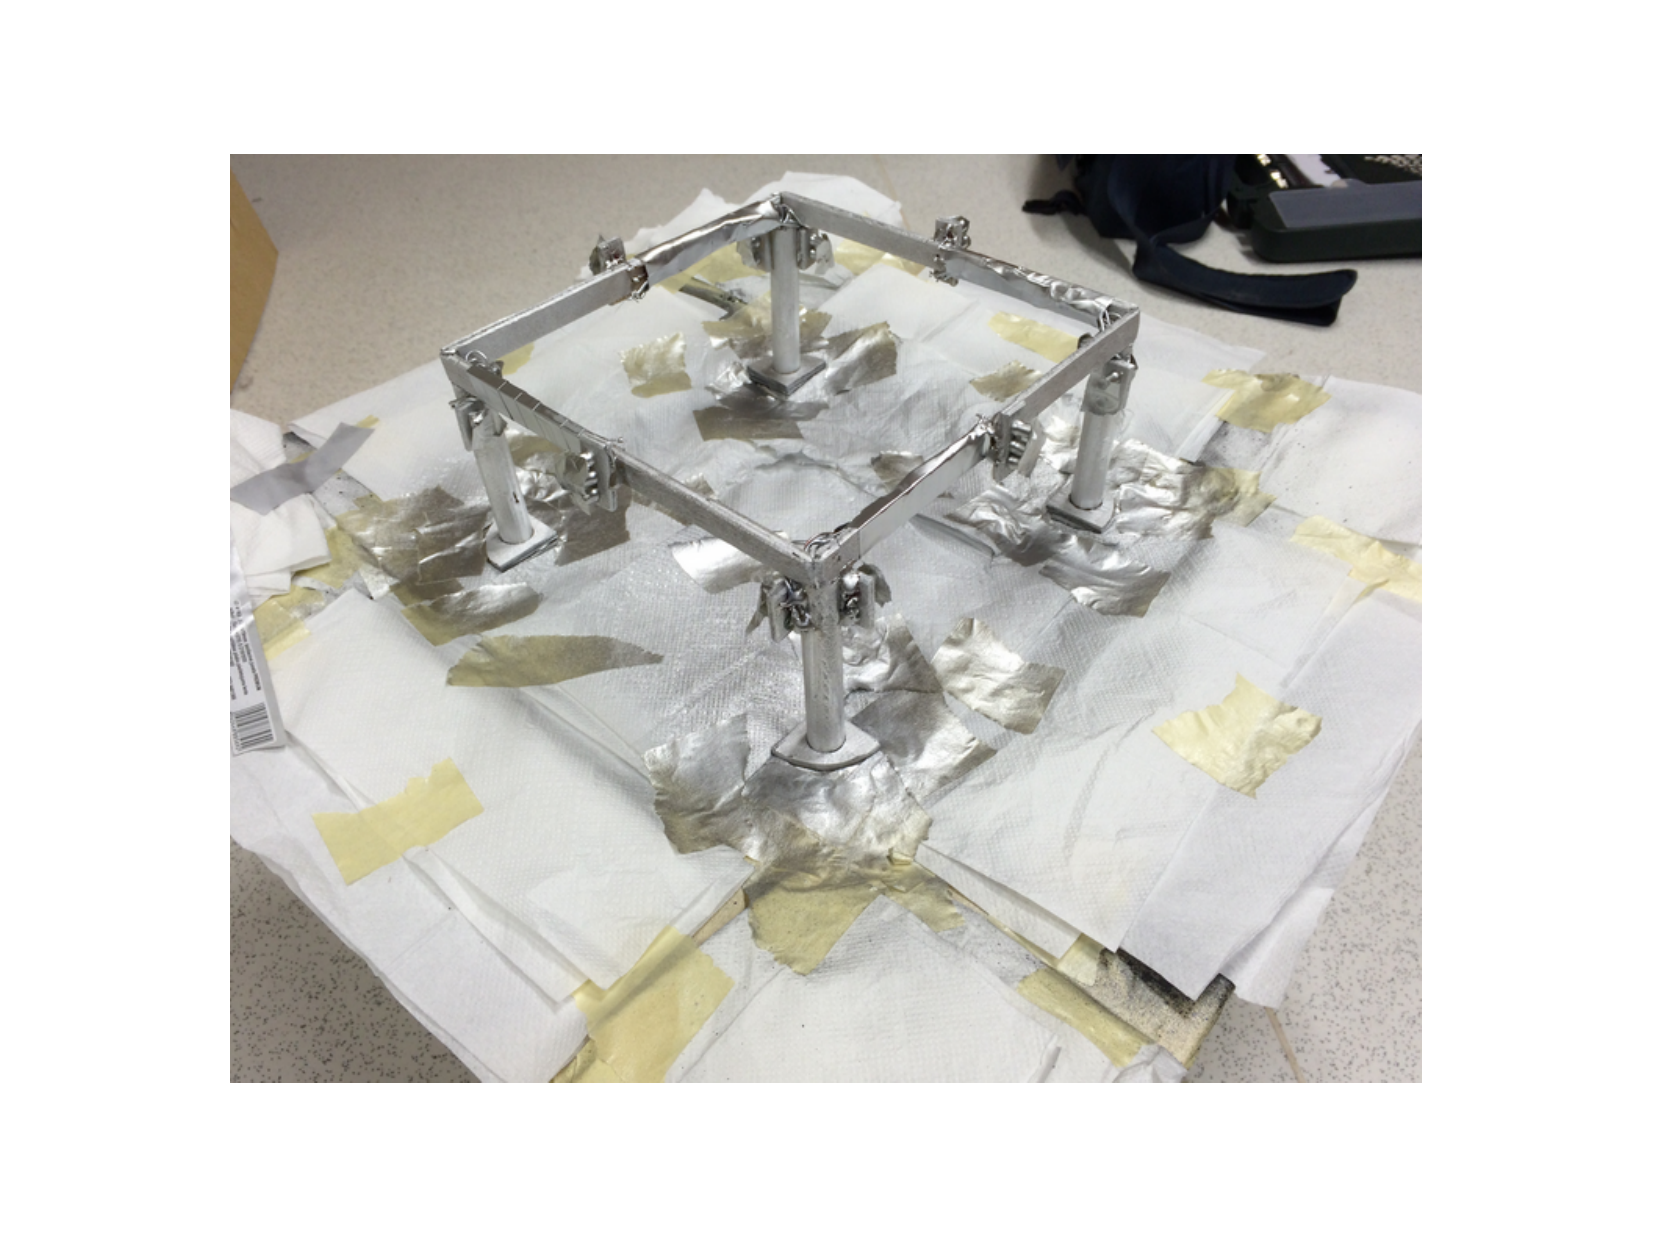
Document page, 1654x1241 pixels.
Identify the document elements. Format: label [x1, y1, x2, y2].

picture [230, 154, 1422, 1083]
